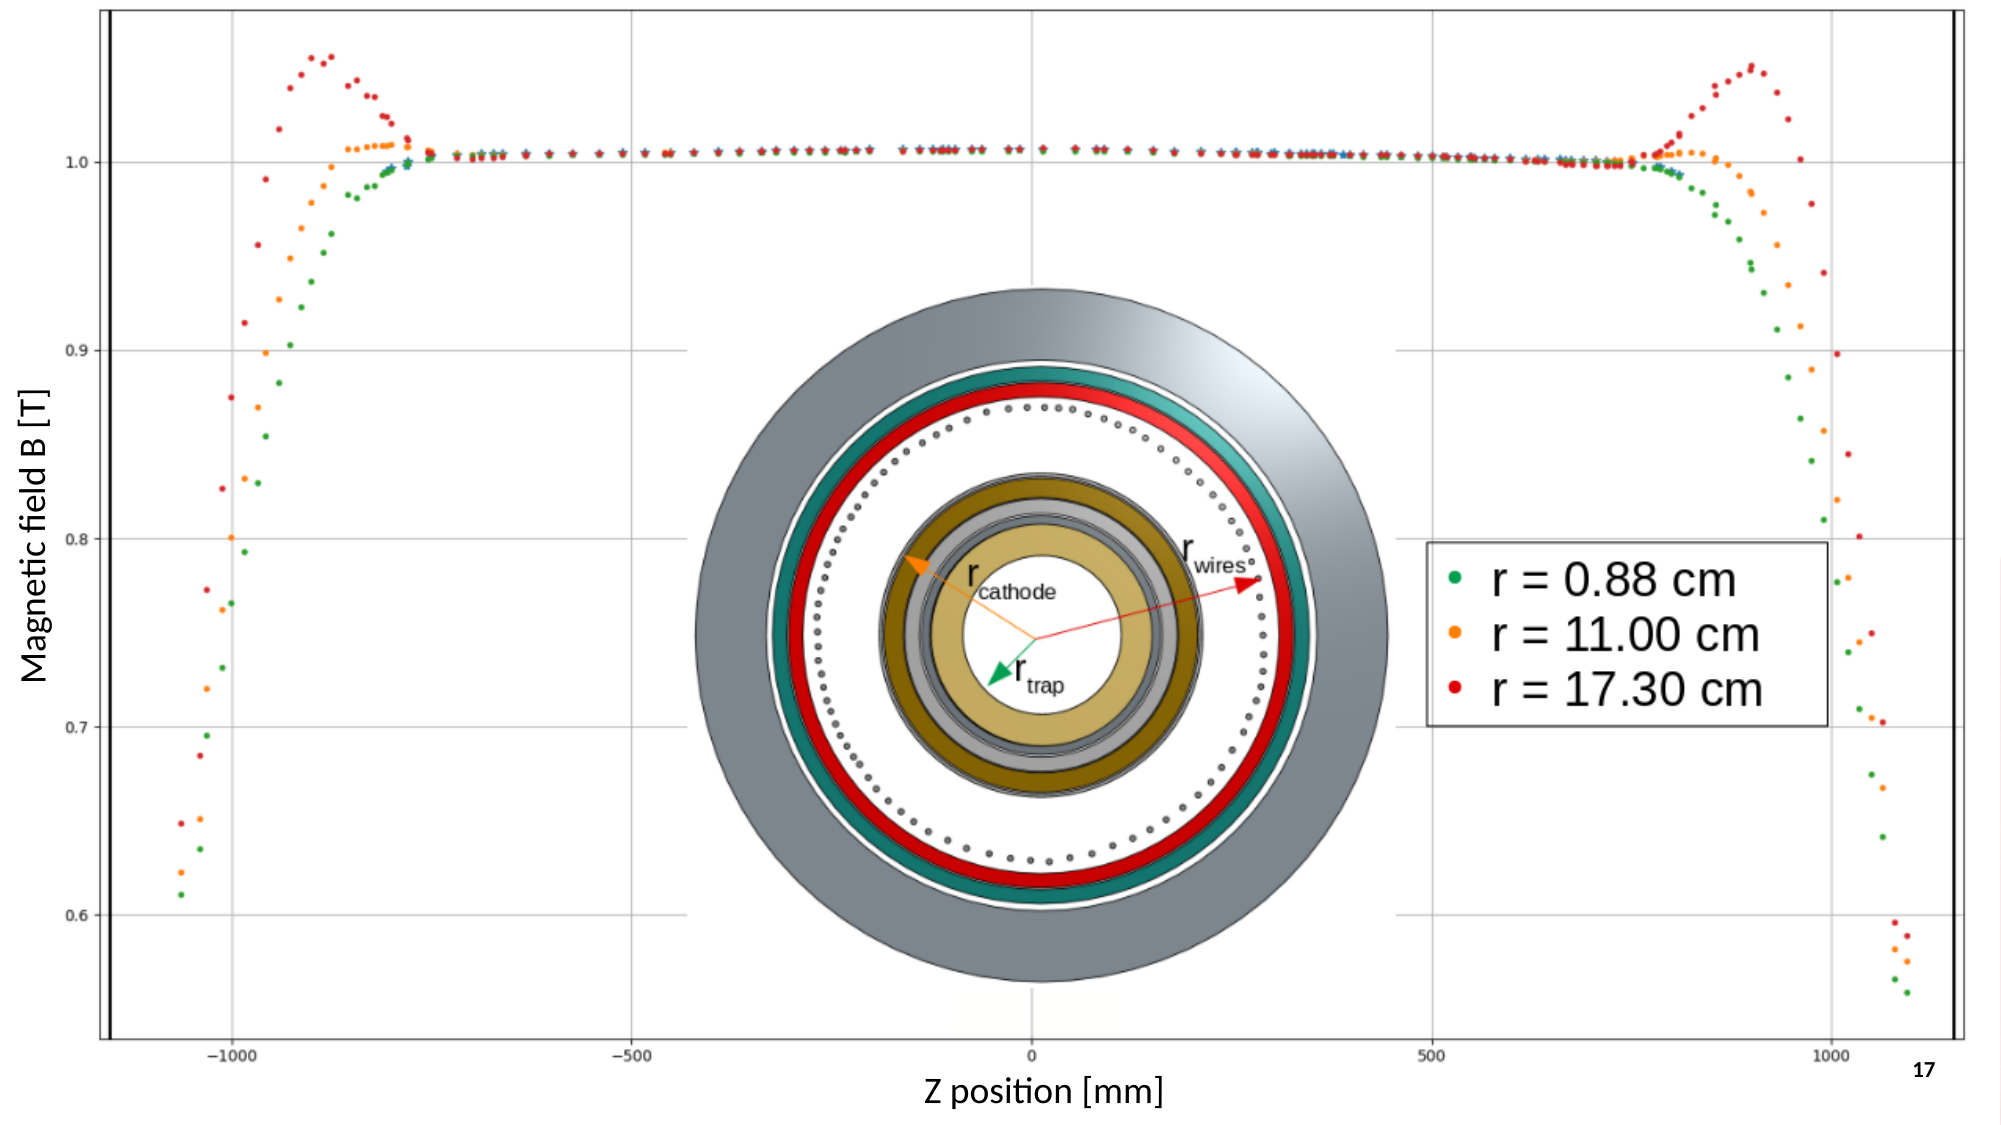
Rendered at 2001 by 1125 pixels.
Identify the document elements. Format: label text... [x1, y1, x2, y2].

text_box [1169, 224, 2000, 1125]
text_box Magnetic field B [T] [8, 179, 63, 700]
picture [0, 0, 2001, 1125]
text_box Z position [mm] [909, 1067, 1430, 1123]
text_box <number> [1889, 1046, 1951, 1107]
